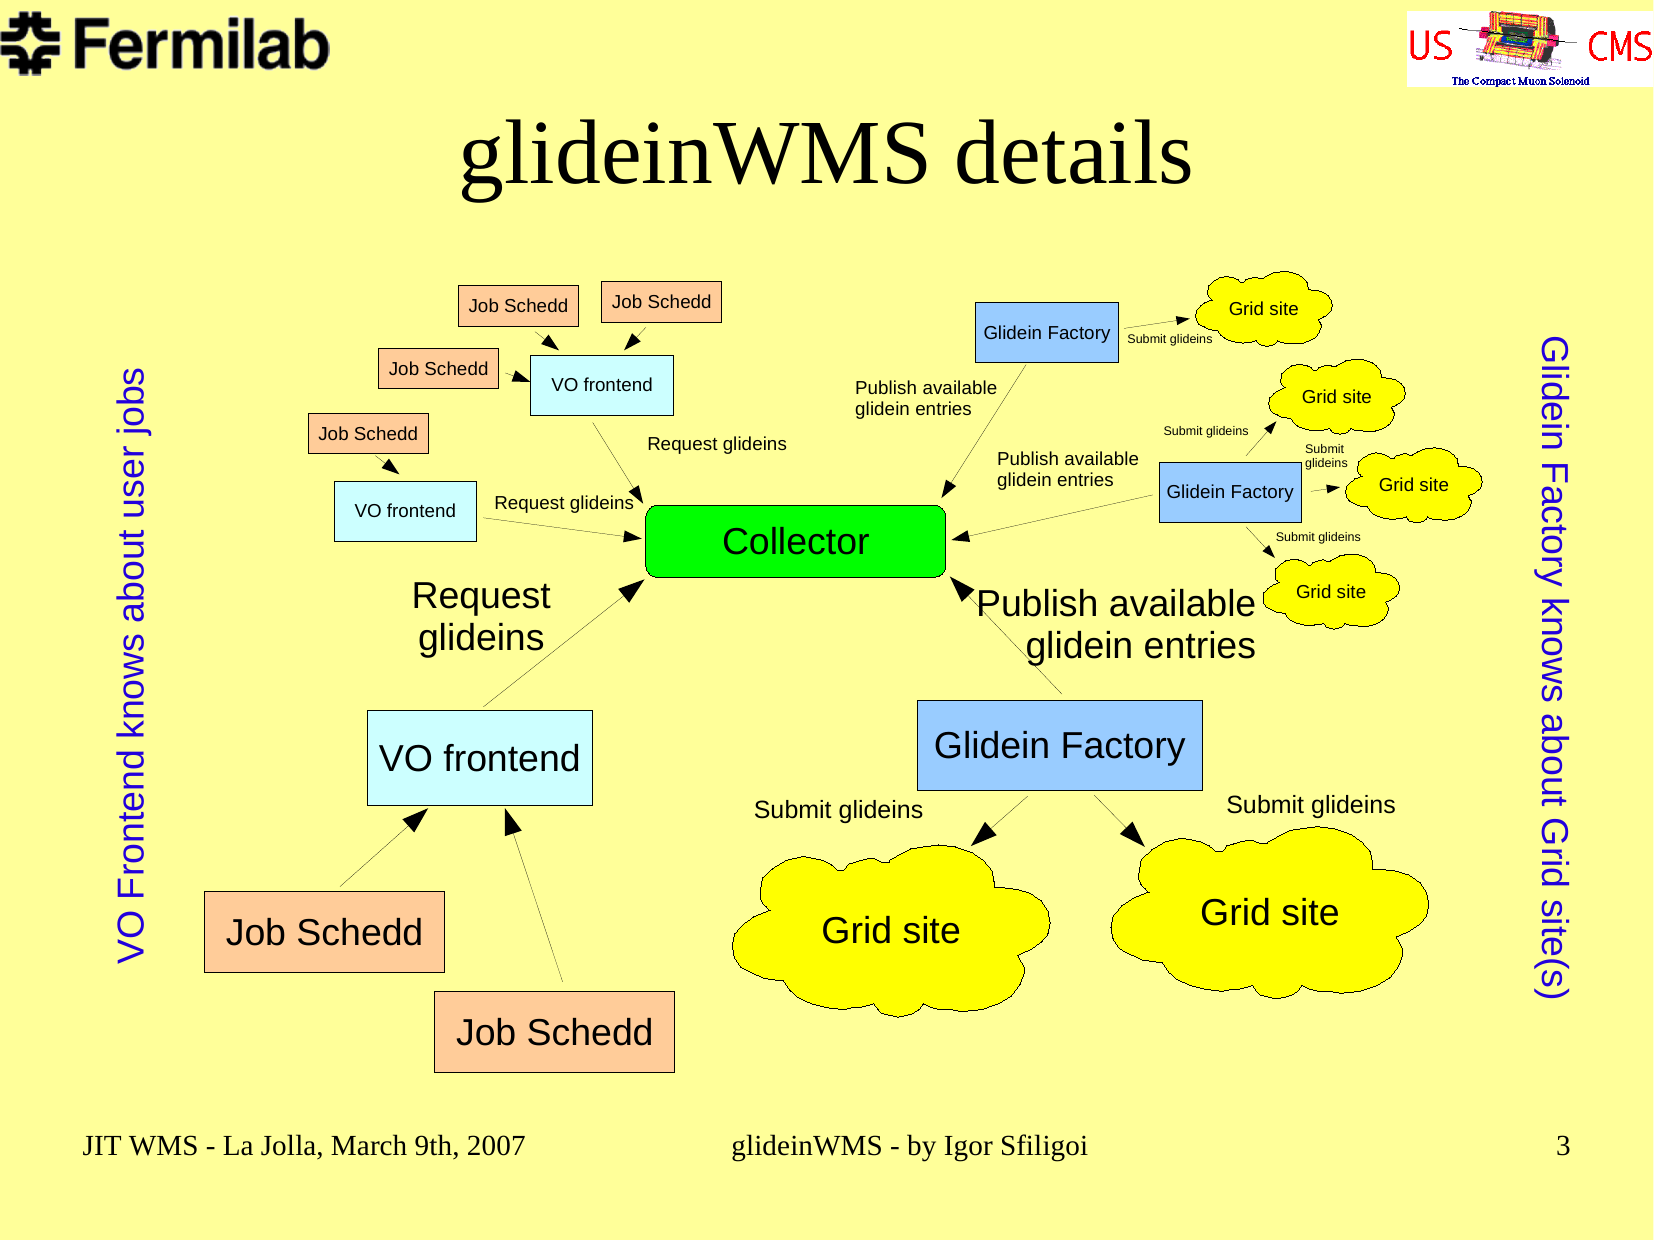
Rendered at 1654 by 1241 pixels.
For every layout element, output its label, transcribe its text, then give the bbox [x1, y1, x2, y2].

text_box Publish available glidein entries [958, 575, 1298, 707]
text_box VO frontend [334, 481, 477, 542]
text_box Job Schedd [378, 348, 499, 389]
text_box Submit glideins [1290, 434, 1416, 488]
text_box VO frontend [367, 710, 593, 806]
text_box Glidein Factory [1159, 462, 1302, 523]
picture [0, 11, 330, 76]
text_box Glidein Factory [917, 700, 1203, 791]
text_box Request glideins [632, 425, 822, 469]
text_box Glidein Factory [975, 302, 1119, 363]
text_box Submit glideins [1112, 324, 1238, 359]
text_box VO Frontend knows about user jobs [102, 352, 173, 980]
text_box Grid site [732, 845, 1051, 1018]
text_box Grid site [1345, 447, 1483, 523]
text_box Submit glideins [1211, 783, 1412, 839]
text_box Grid site [1268, 359, 1406, 434]
text_box Glidein Factory knows about Grid site(s) [1512, 320, 1584, 1017]
text_box Publish available glidein entries [982, 441, 1154, 513]
text_box Request glideins [396, 567, 566, 703]
text_box Grid site [1275, 557, 1400, 630]
text_box Grid site [1195, 271, 1333, 347]
text_box Submit glideins [1148, 416, 1274, 451]
picture [1407, 11, 1654, 87]
text_box VO frontend [530, 355, 674, 416]
text_box Job Schedd [458, 285, 579, 327]
text_box Collector [645, 505, 946, 578]
title glideinWMS details [82, 49, 1571, 257]
text_box Request glideins [479, 485, 670, 529]
text_box Submit glideins [739, 788, 939, 845]
text_box Publish available glidein entries [840, 370, 1013, 442]
text_box Grid site [1110, 838, 1429, 999]
text_box Job Schedd [308, 413, 429, 454]
text_box Job Schedd [204, 891, 445, 973]
text_box Job Schedd [434, 991, 675, 1073]
text_box Submit glideins [1261, 523, 1386, 557]
text_box Job Schedd [601, 281, 722, 323]
